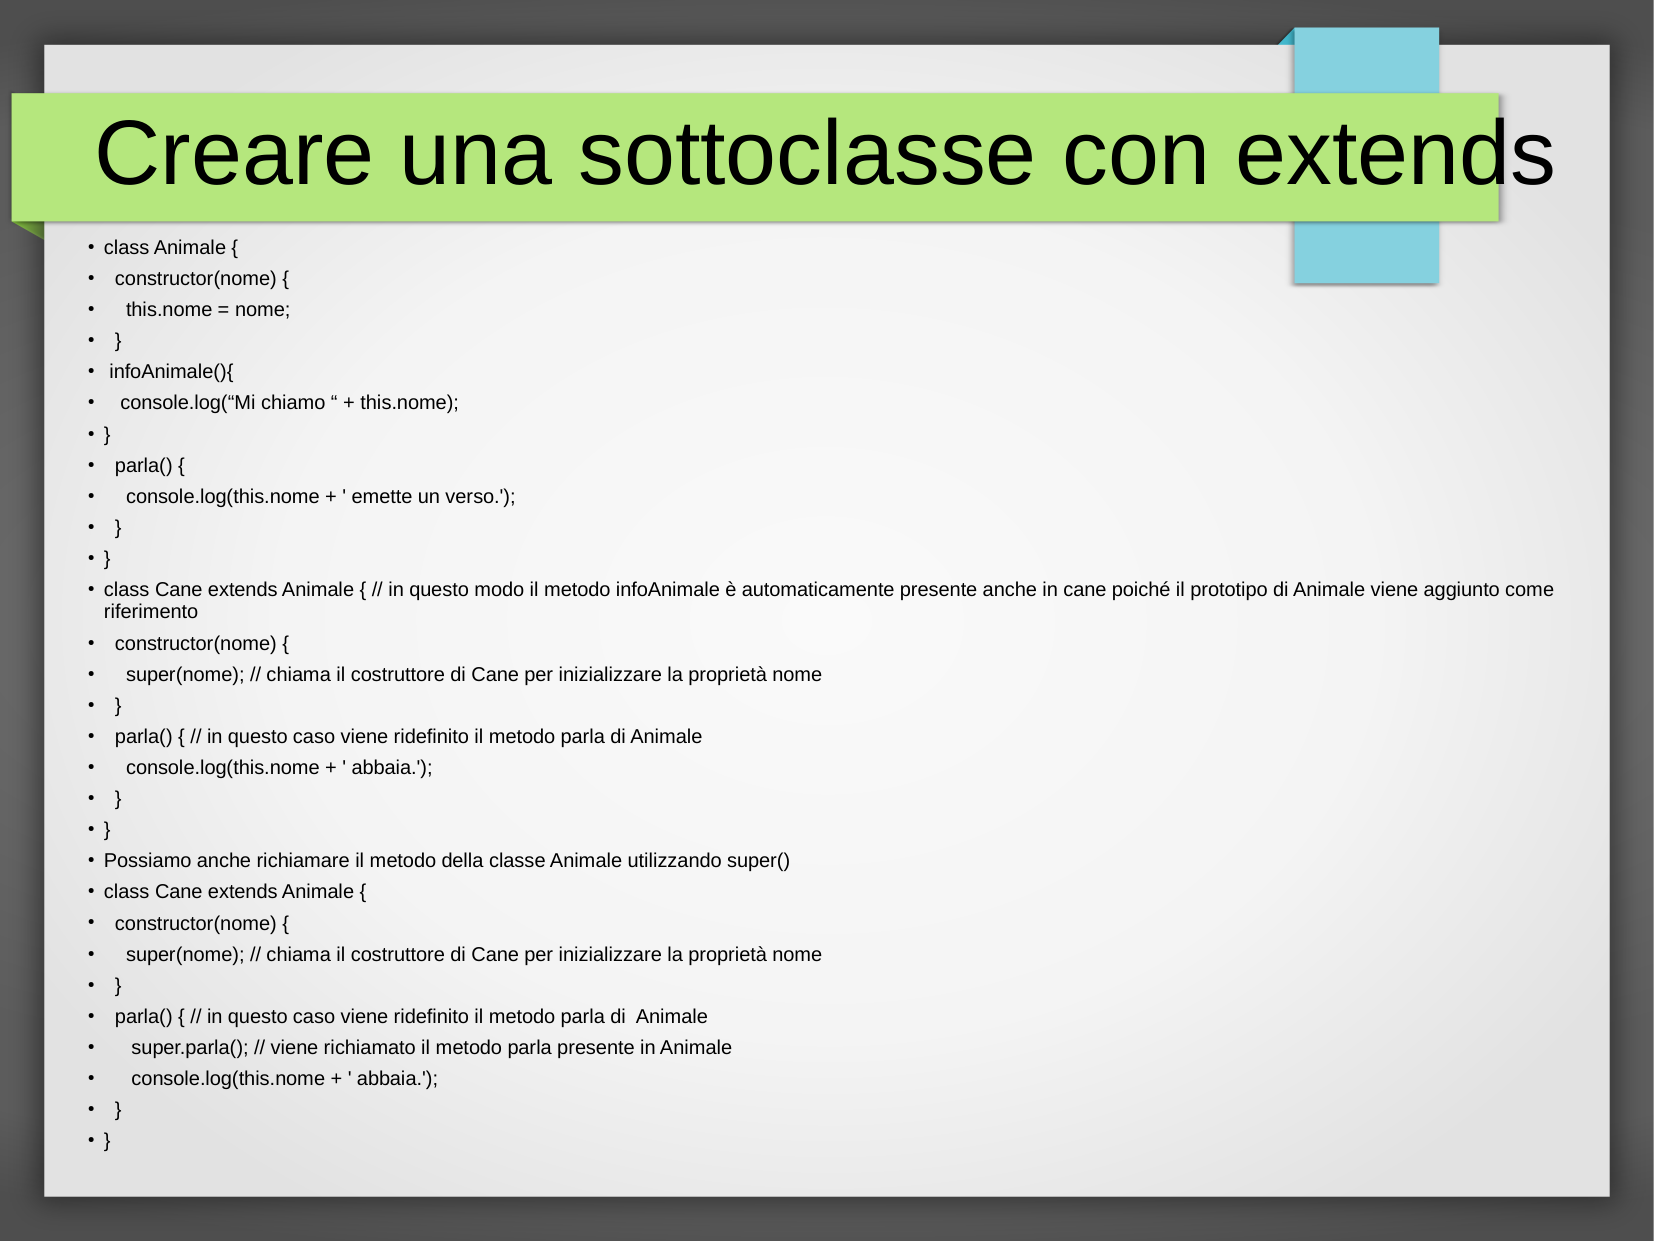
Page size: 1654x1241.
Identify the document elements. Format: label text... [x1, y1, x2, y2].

list class Animale { constructor(nome) { this.nome = nome; } infoAnimale(){ console.log(“Mi chiamo “ + this.nome); } parla() { console.log(this.nome + ' emette un verso.'); } } class Cane extends Animale { // in questo modo il metodo infoAnimale è automaticamente presente anche in cane poiché il prototipo di Animale viene aggiunto come riferimento constructor(nome) { super(nome); // chiama il costruttore di Cane per inizializzare la proprietà nome } parla() { // in questo caso viene ridefinito il metodo parla di Animale console.log(this.nome + ' abbaia.'); } } Possiamo anche richiamare il metodo della classe Animale utilizzando super() class Cane extends Animale { constructor(nome) { super(nome); // chiama il costruttore di Cane per inizializzare la proprietà nome } parla() { // in questo caso viene ridefinito il metodo parla di Animale super.parla(); // viene richiamato il metodo parla presente in Animale console.log(this.nome + ' abbaia.'); } } [82, 236, 1571, 1182]
picture [0, 0, 1654, 1241]
title Creare una sottoclasse con extends [82, 49, 1571, 236]
